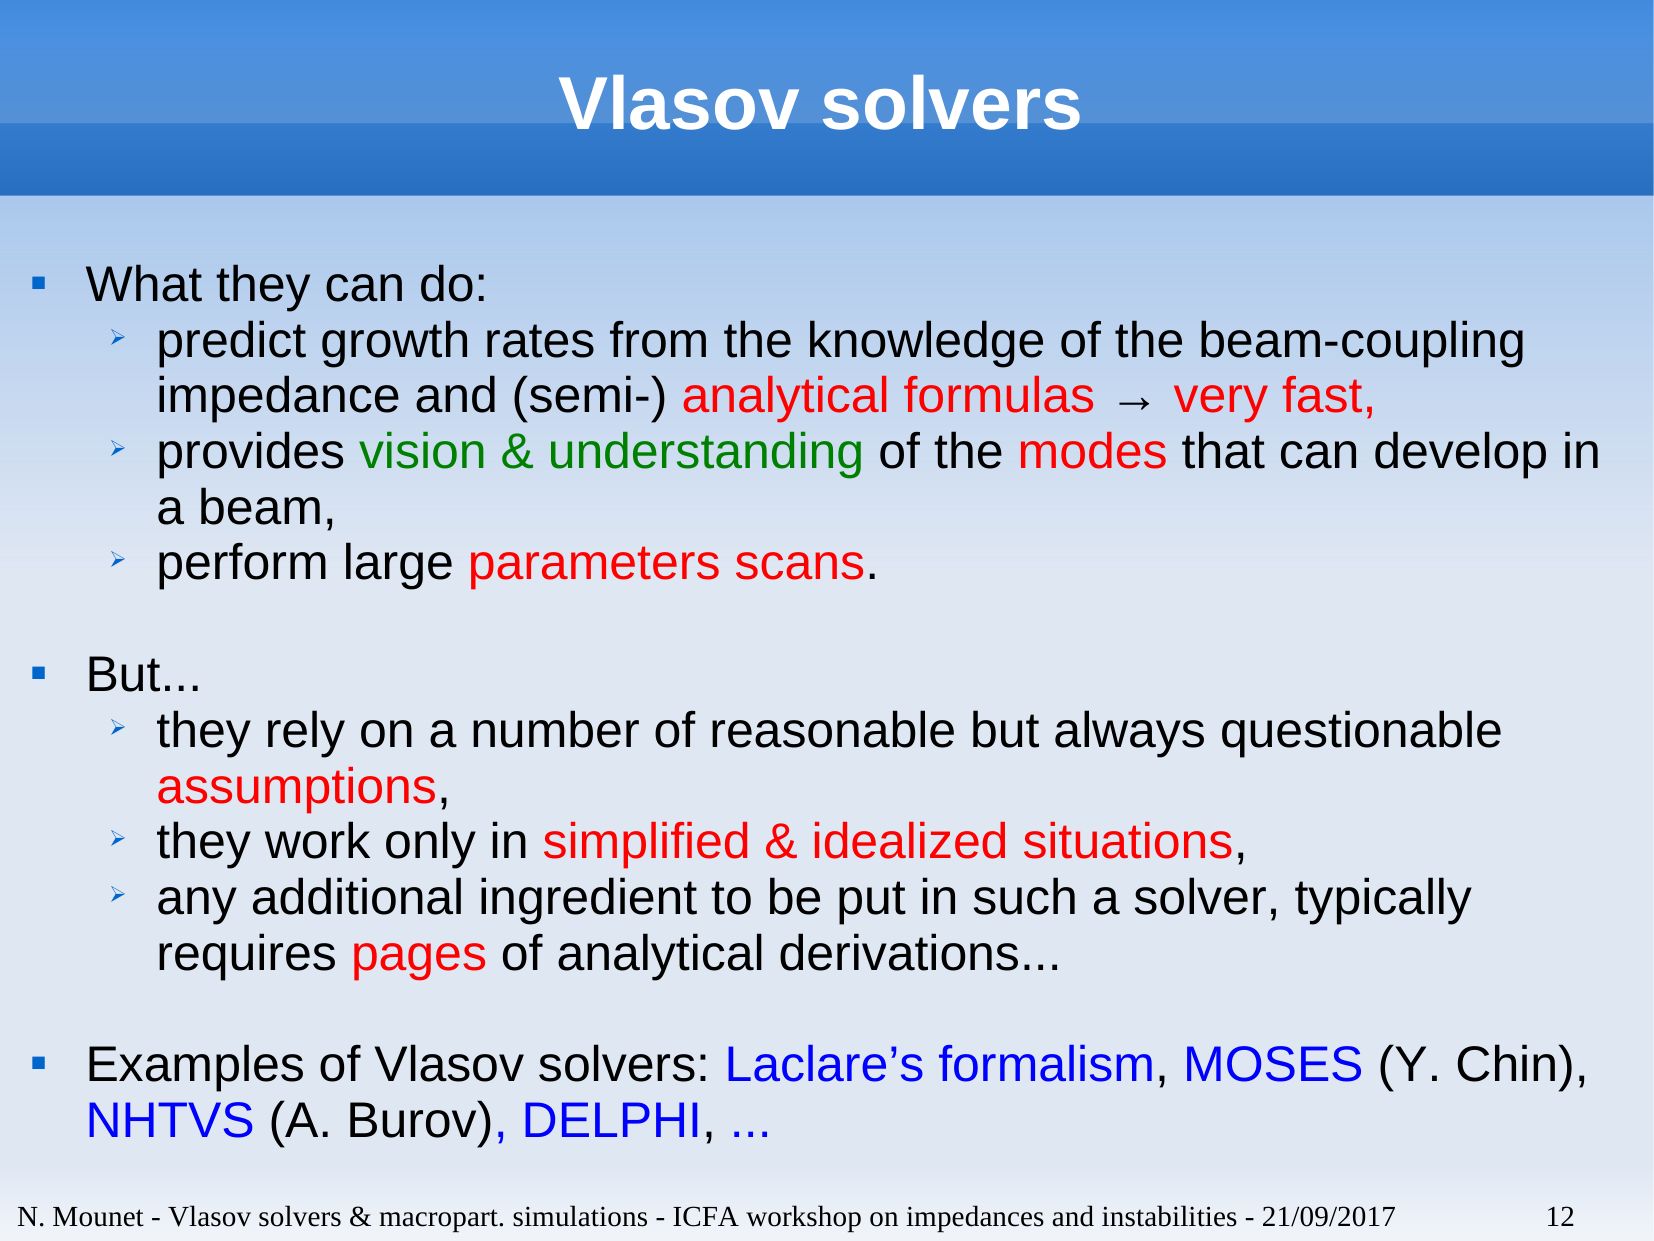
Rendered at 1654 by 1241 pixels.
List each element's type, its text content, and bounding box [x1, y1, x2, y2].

text_box What they can do: predict growth rates from the knowledge of the beam-coupling impedance and (semi-) analytical formulas → very fast, provides vision & understanding of the modes that can develop in a beam, perform large parameters scans. But... they rely on a number of reasonable but always questionable assumptions, they work only in simplified & idealized situations, any additional ingredient to be put in such a solver, typically requires pages of analytical derivations... Examples of Vlasov solvers: Laclare’s formalism, MOSES (Y. Chin), NHTVS (A. Burov), DELPHI, ... [0, 248, 1625, 1156]
picture [0, 0, 1654, 1241]
title Vlasov solvers [76, 0, 1565, 208]
